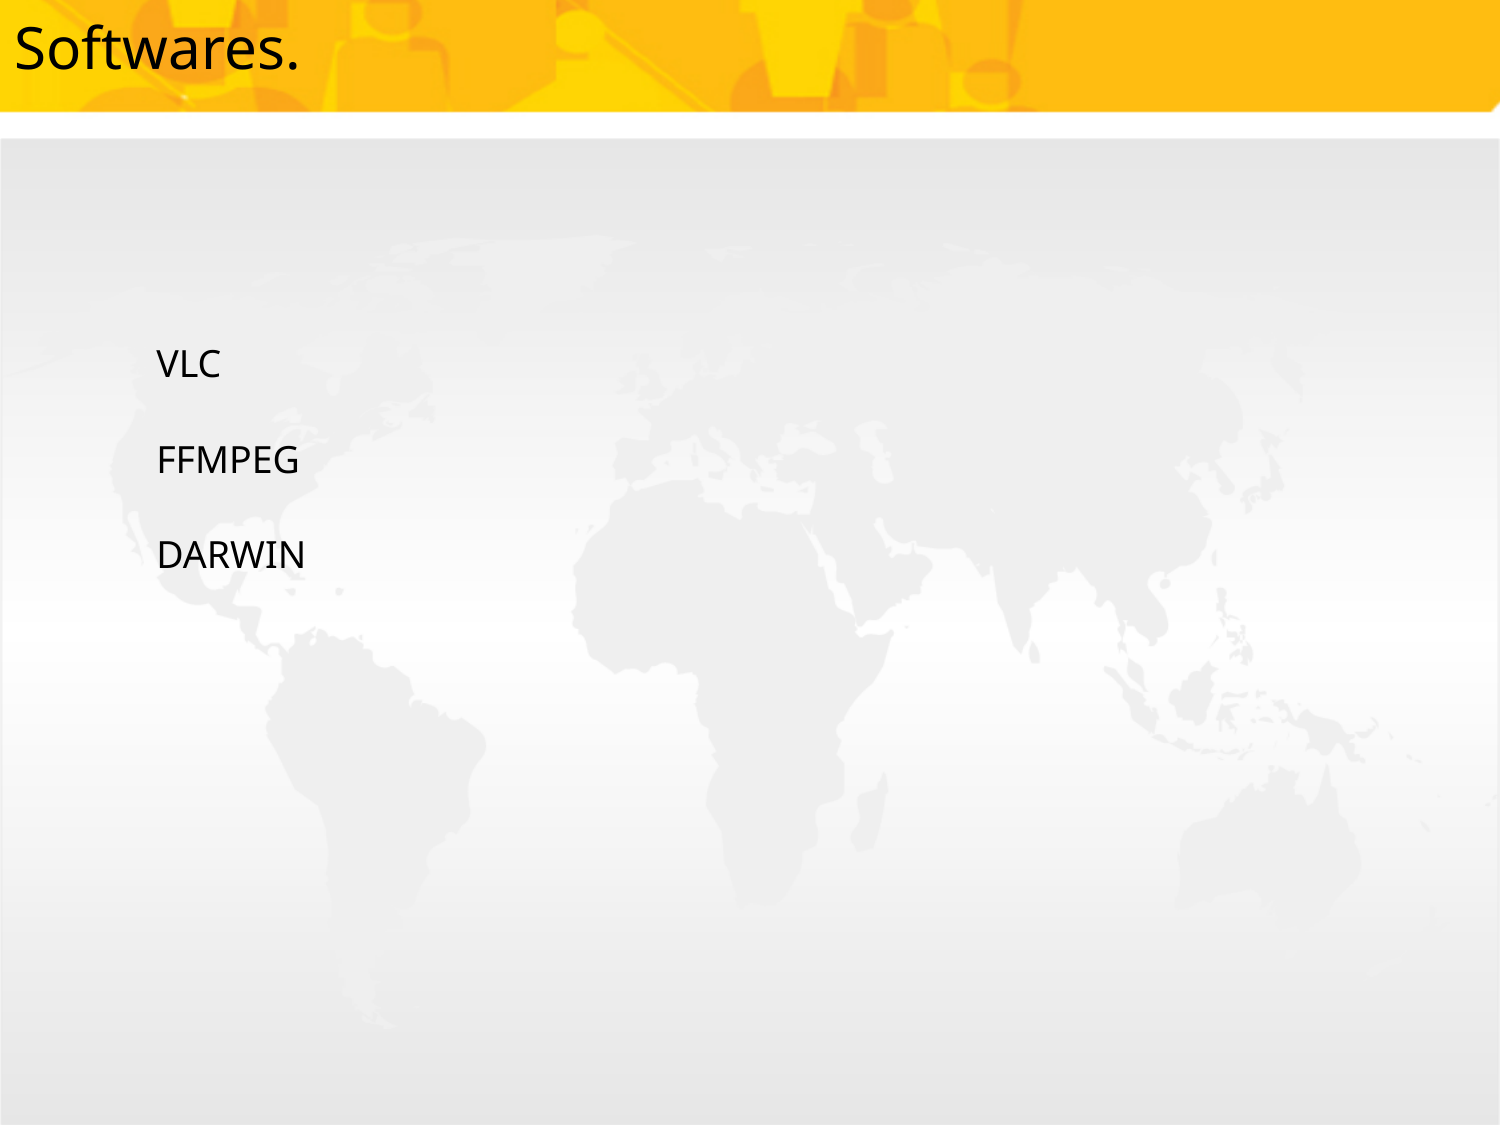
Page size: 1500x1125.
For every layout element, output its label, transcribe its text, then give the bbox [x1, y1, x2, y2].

picture [0, 0, 1500, 1125]
text_box VLC FFMPEG DARWIN [141, 305, 1380, 934]
text_box Softwares. [0, 0, 1255, 119]
